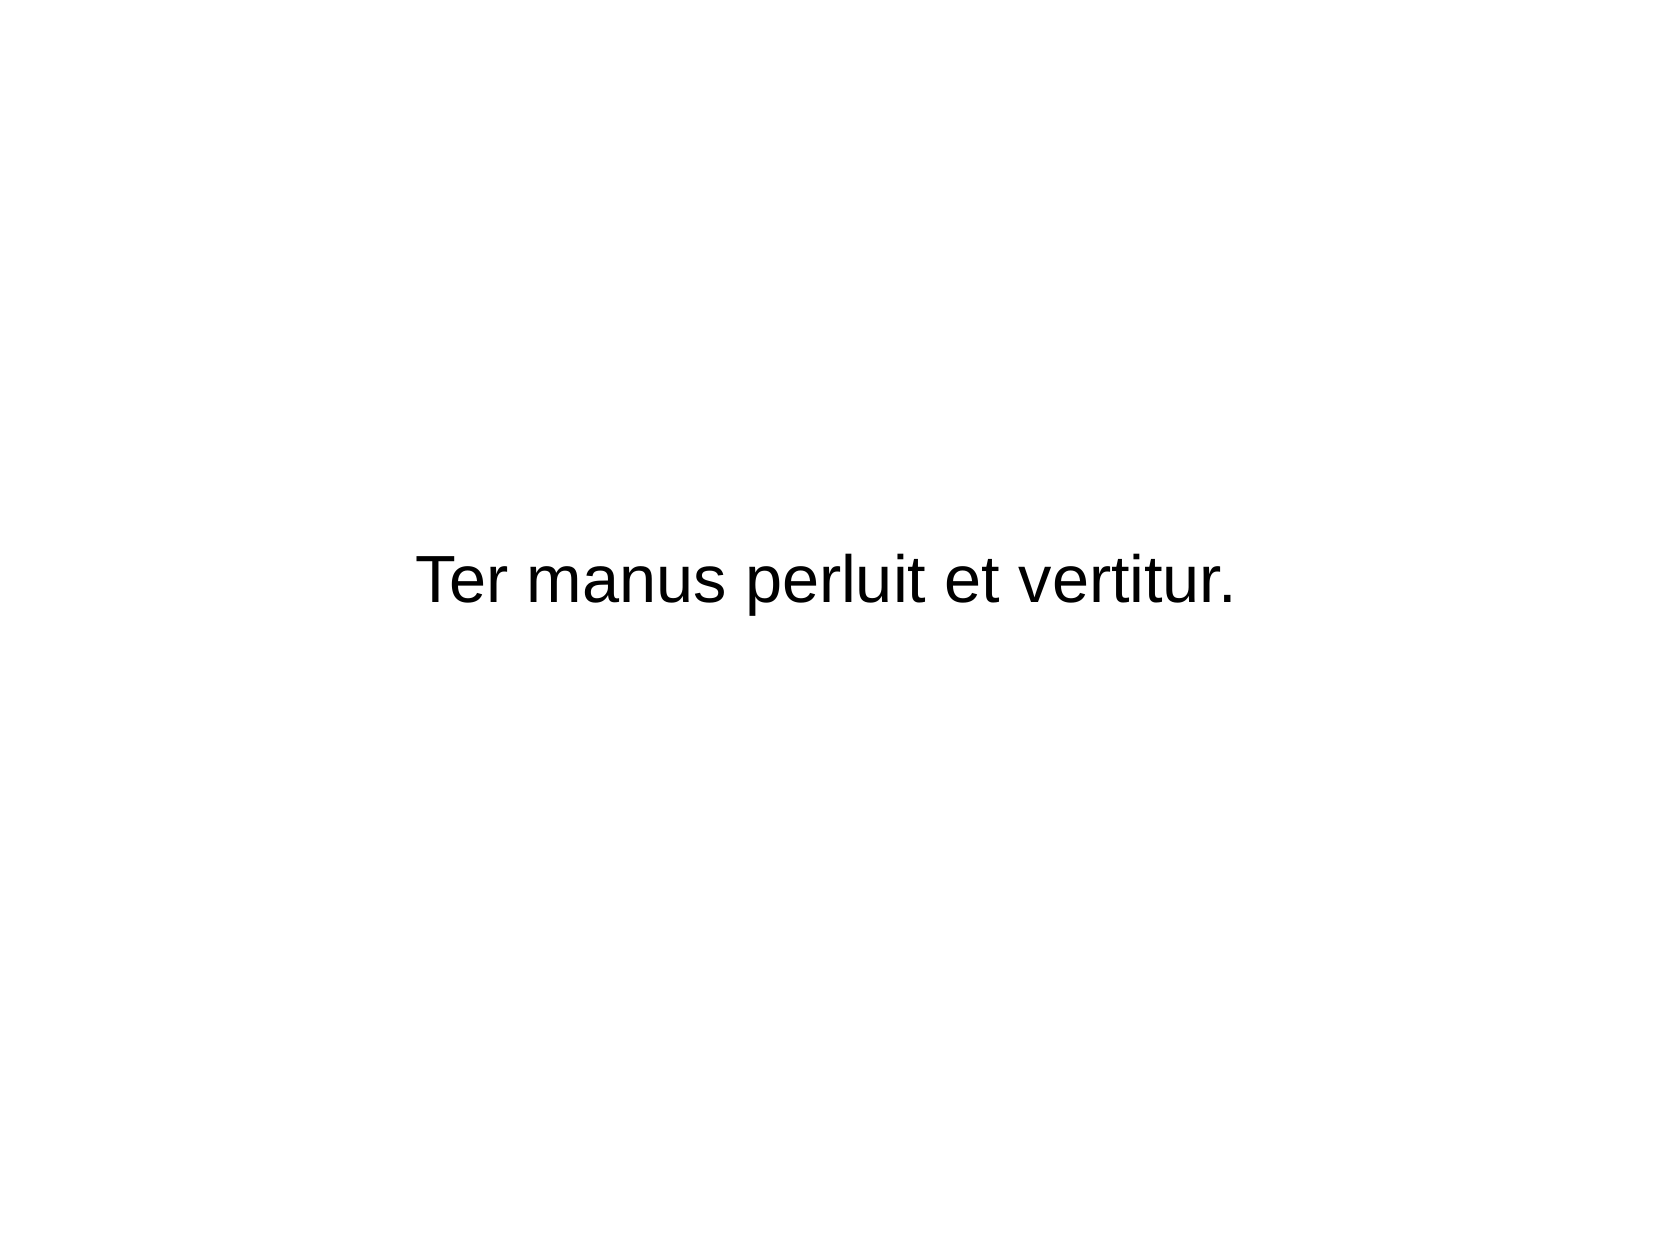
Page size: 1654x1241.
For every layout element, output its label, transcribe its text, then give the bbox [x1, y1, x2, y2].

subtitle Ter manus perluit et vertitur. [82, 56, 1571, 1102]
